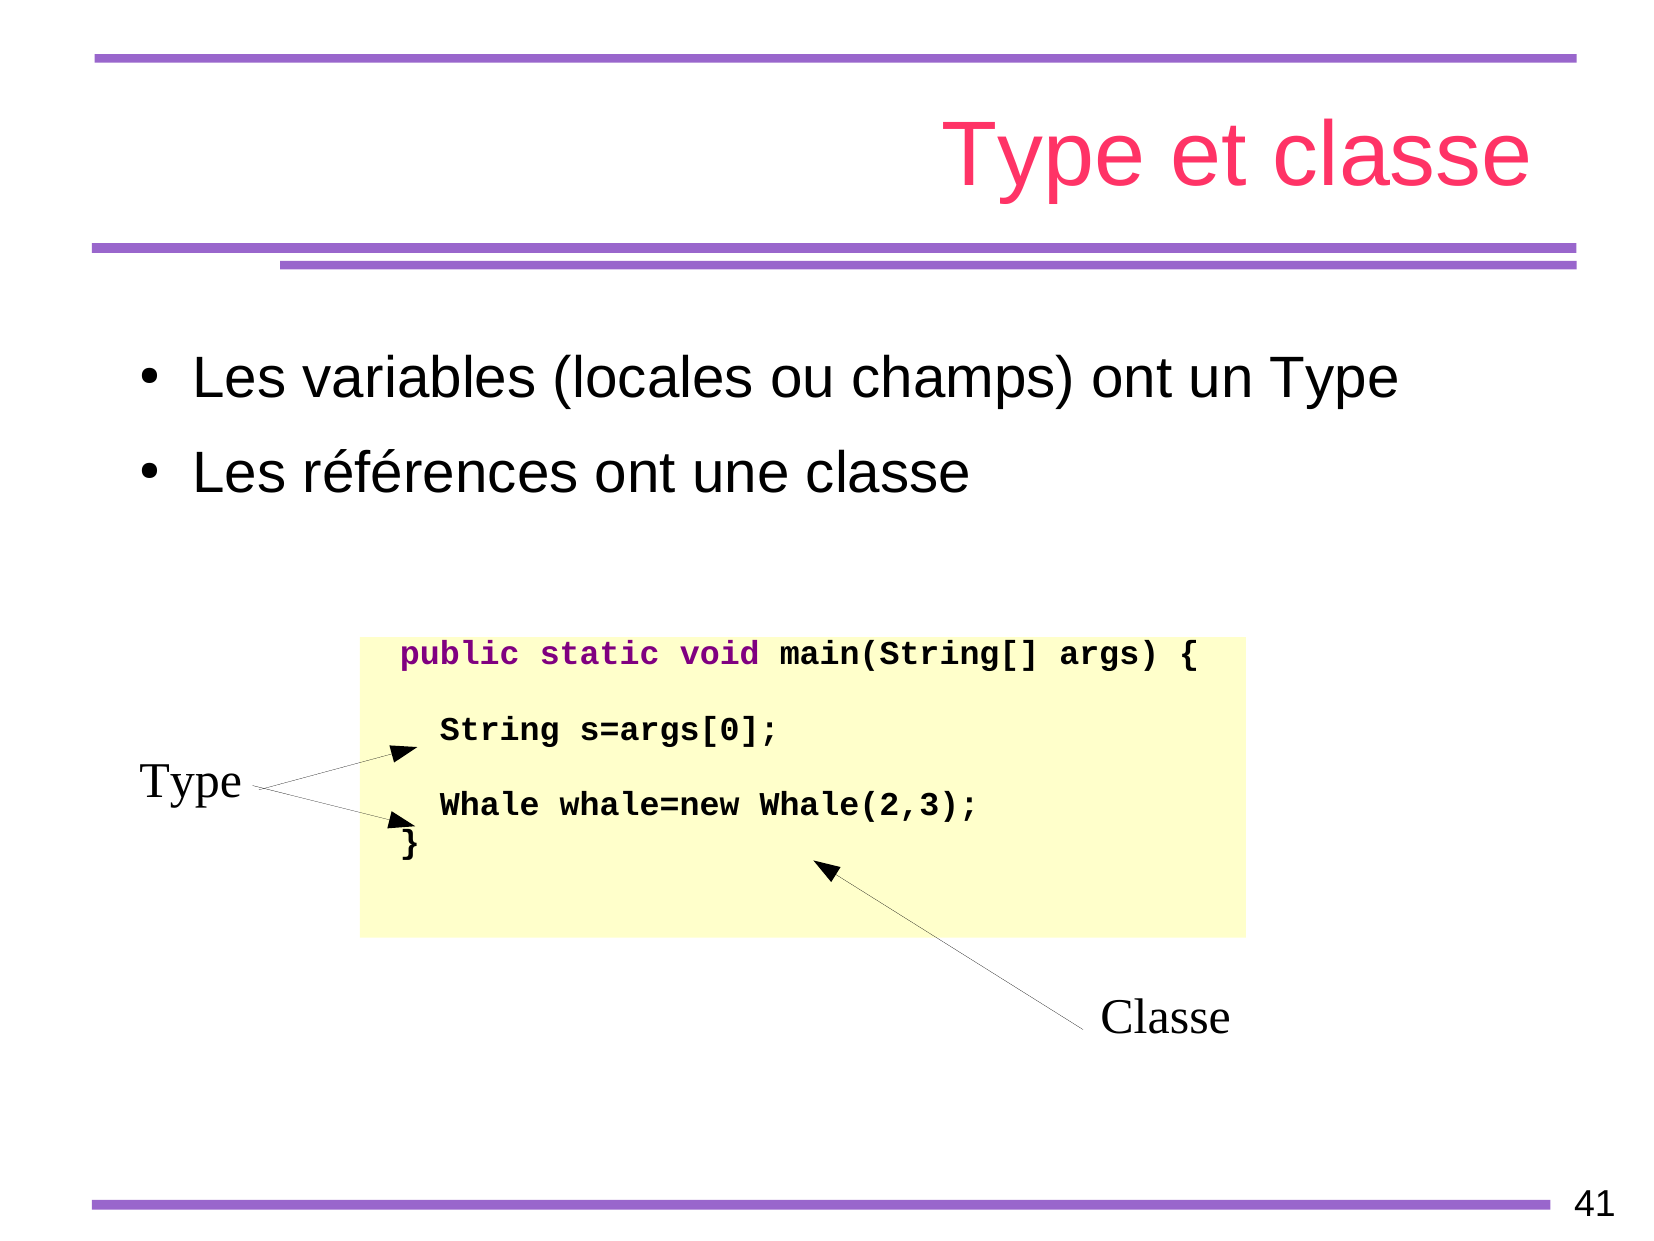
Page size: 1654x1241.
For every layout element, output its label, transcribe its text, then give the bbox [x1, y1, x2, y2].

text_box Classe [1100, 988, 1231, 1044]
text_box public static void main(String[] args) { String s=args[0]; Whale whale=new Whale(2,3); } [359, 637, 1246, 938]
title Type et classe [121, 49, 1534, 257]
list Les variables (locales ou champs) ont un Type Les références ont une classe [121, 344, 1534, 585]
text_box Type [139, 753, 243, 809]
